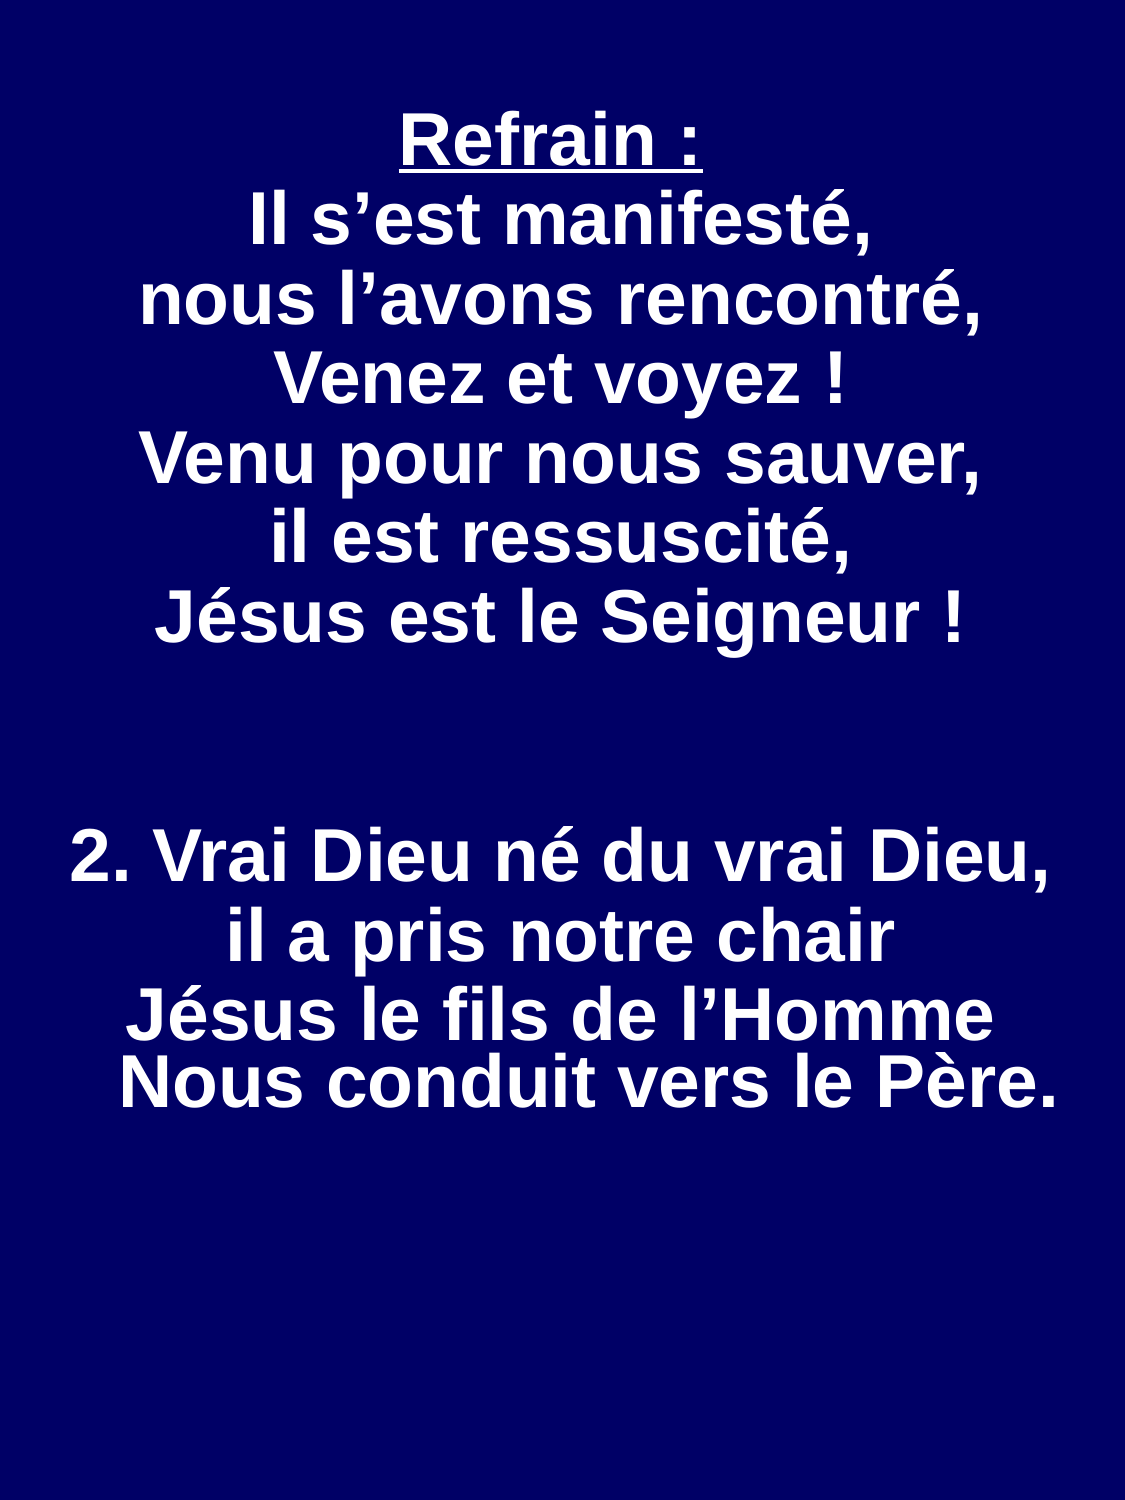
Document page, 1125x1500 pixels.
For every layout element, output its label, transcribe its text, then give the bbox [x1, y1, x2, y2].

text_box Refrain : Il s’est manifesté, nous l’avons rencontré, Venez et voyez ! Venu pour nous sauver, il est ressuscité, Jésus est le Seigneur ! 2. Vrai Dieu né du vrai Dieu, il a pris notre chair Jésus le fils de l’Homme Nous conduit vers le Père. [11, 35, 1111, 1441]
